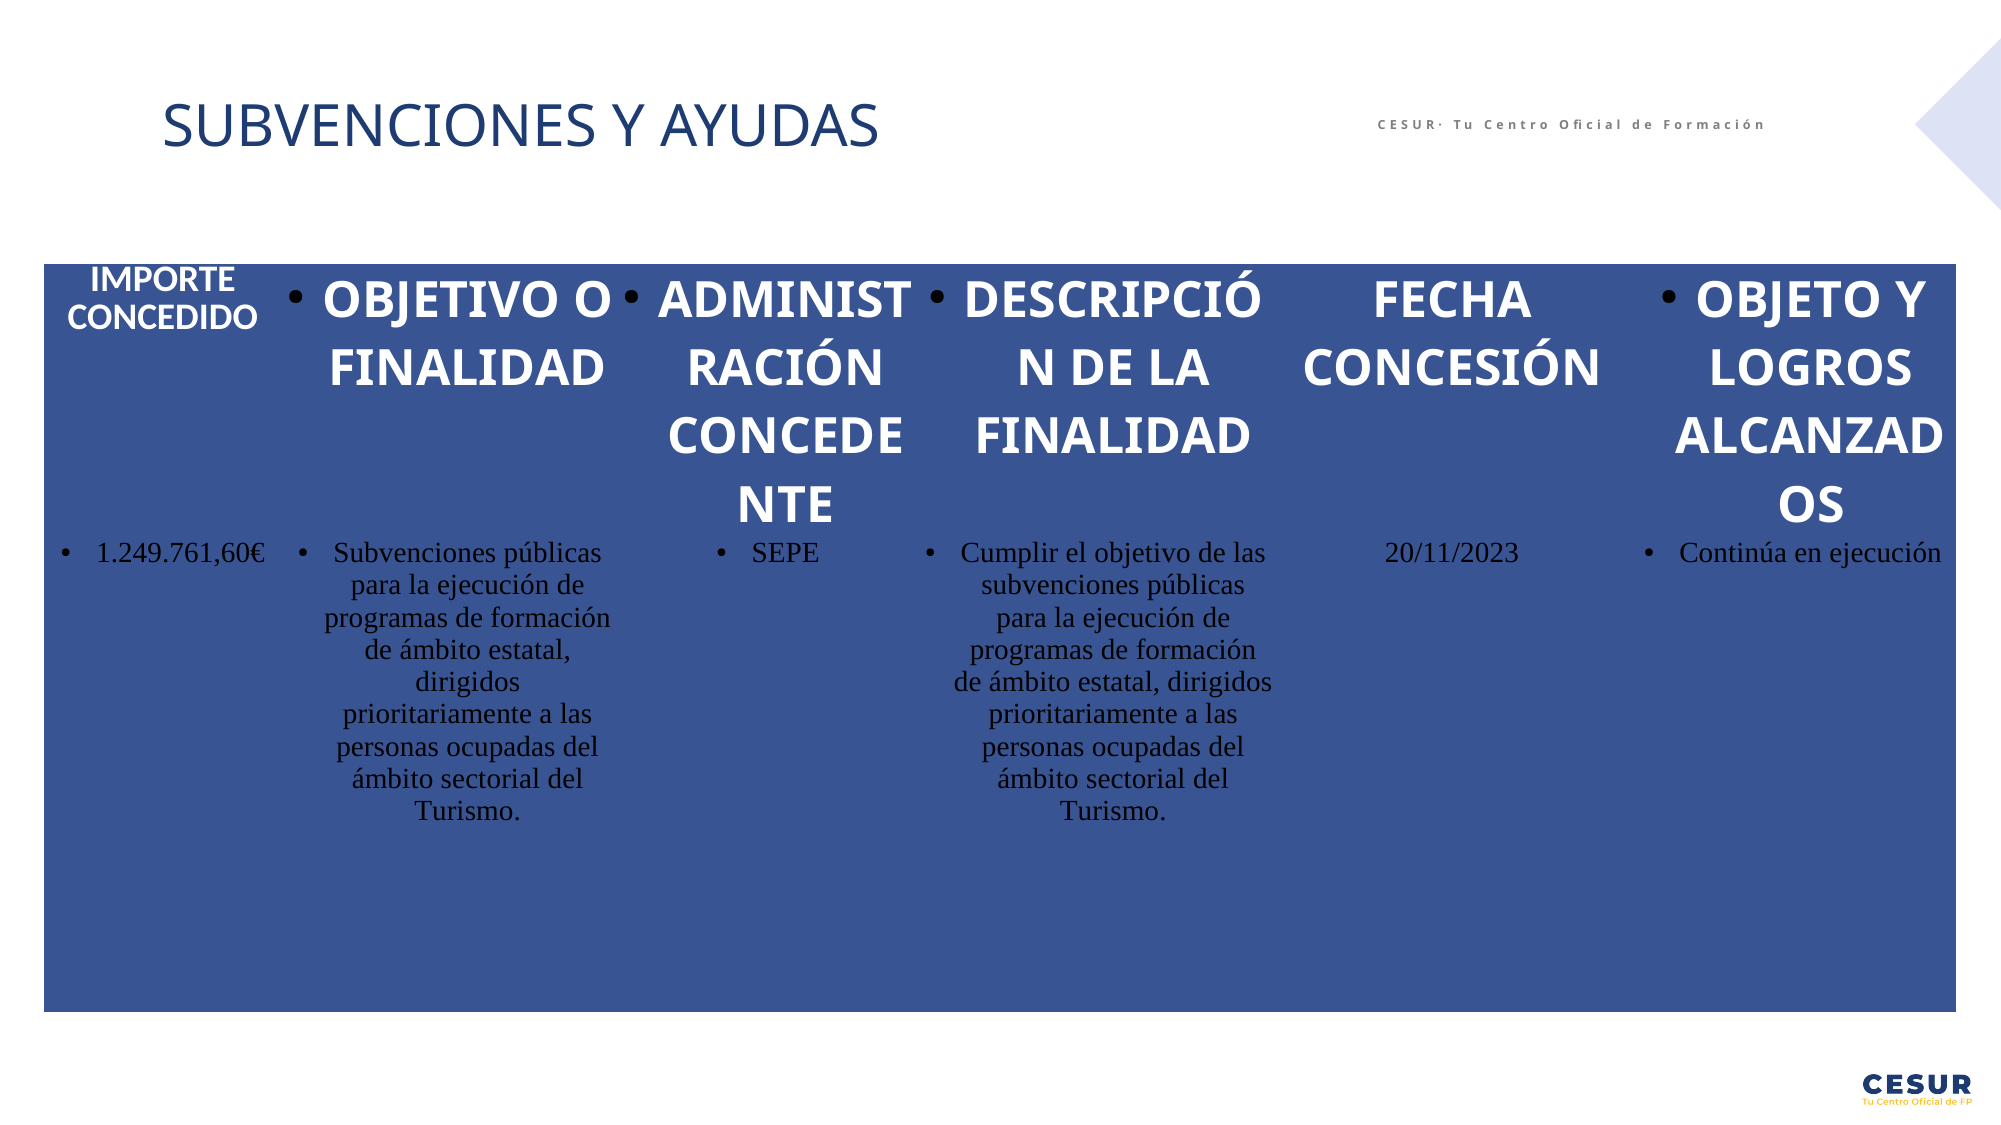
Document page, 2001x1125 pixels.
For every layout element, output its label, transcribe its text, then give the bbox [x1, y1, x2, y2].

title SUBVENCIONES Y AYUDAS [147, 88, 1103, 165]
table_header DESCRIPCIÓN DE LA FINALIDAD [917, 264, 1274, 537]
table_header IMPORTE CONCEDIDO [44, 264, 282, 537]
table_cell 1.249.761,60€ [44, 537, 282, 1012]
table_cell Cumplir el objetivo de las subvenciones públicas para la ejecución de programas de formación de ámbito estatal, dirigidos prioritariamente a las personas ocupadas del ámbito sectorial del Turismo. [917, 537, 1274, 1012]
table_cell Continúa en ejecución [1630, 537, 1956, 1012]
table_header FECHA CONCESIÓN [1274, 264, 1630, 537]
table_cell Subvenciones públicas para la ejecución de programas de formación de ámbito estatal, dirigidos prioritariamente a las personas ocupadas del ámbito sectorial del Turismo. [282, 537, 618, 1012]
table_cell SEPE [618, 537, 917, 1012]
table_cell 20/11/2023 [1274, 537, 1630, 1012]
table_header OBJETIVO O FINALIDAD [282, 264, 618, 537]
table_header ADMINISTRACIÓN CONCEDENTE [618, 264, 917, 537]
table_header OBJETO Y LOGROS ALCANZADOS [1630, 264, 1956, 537]
